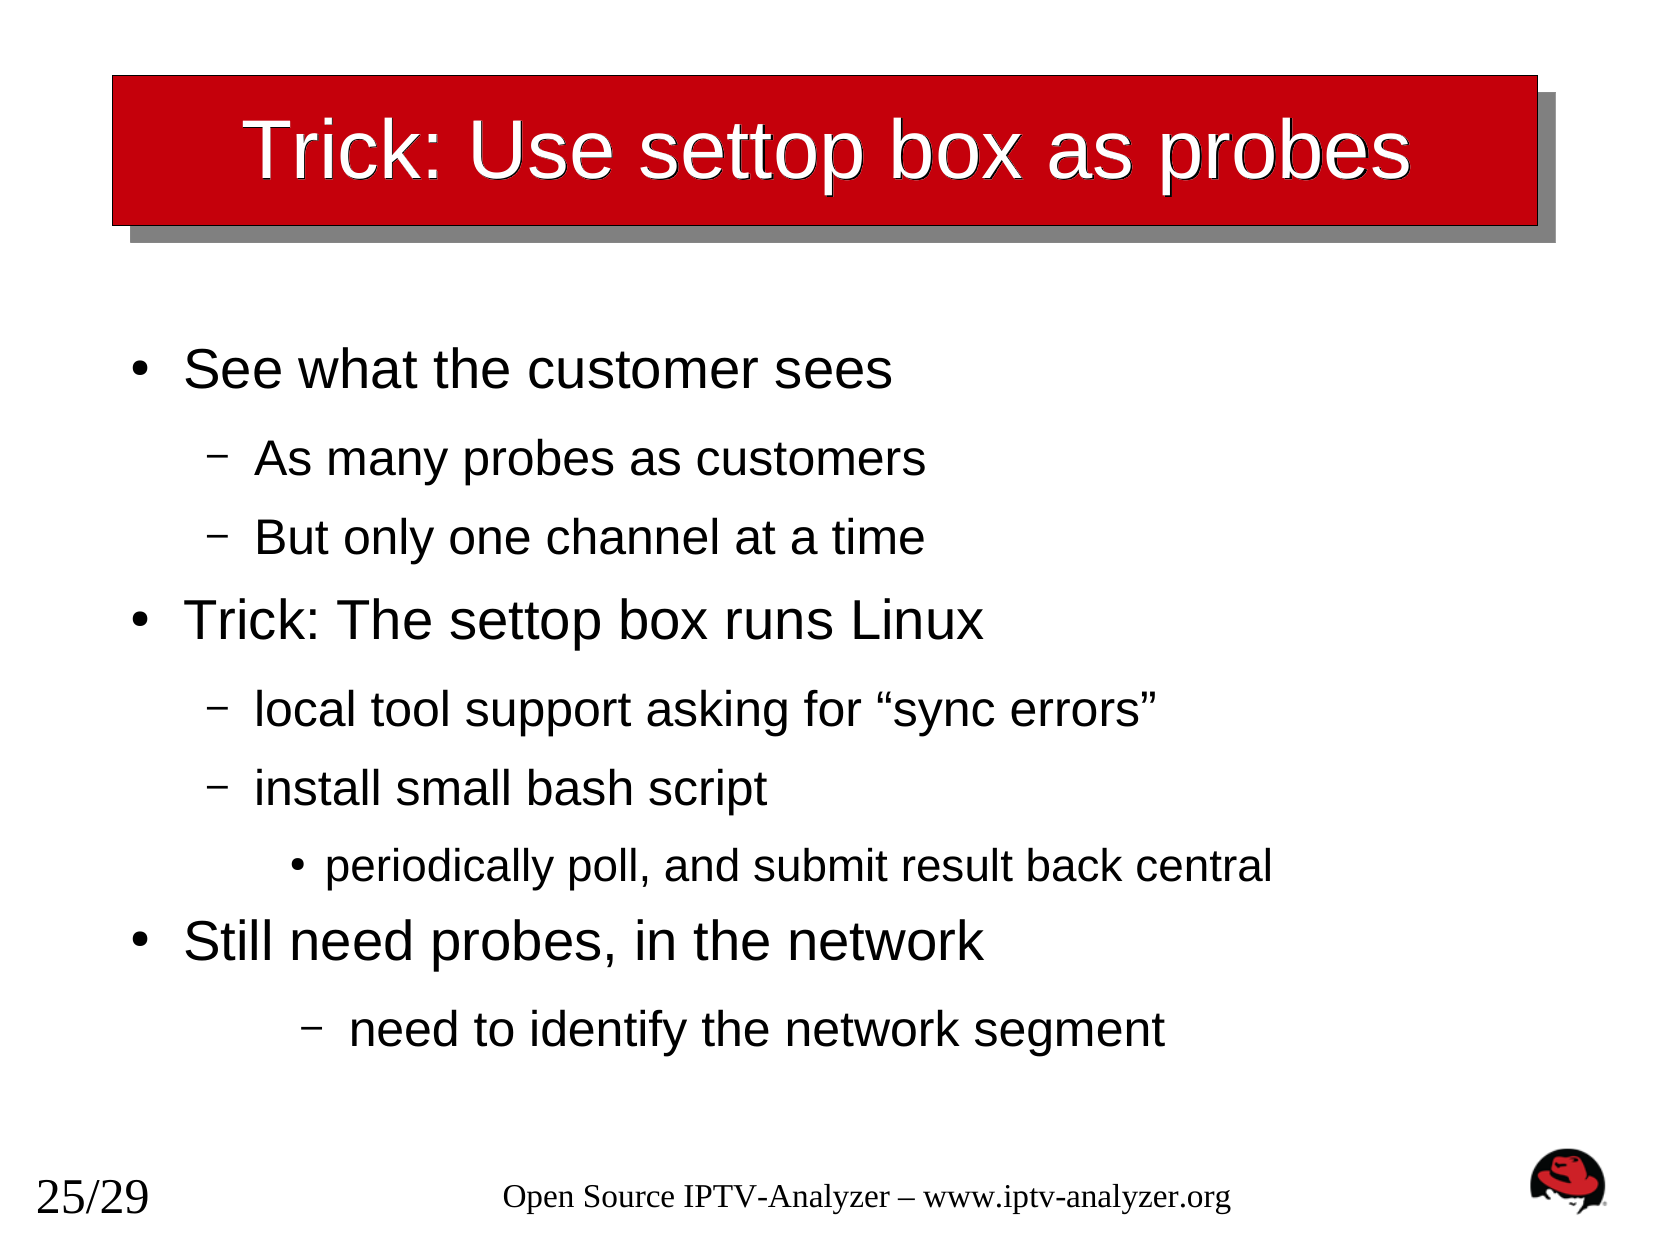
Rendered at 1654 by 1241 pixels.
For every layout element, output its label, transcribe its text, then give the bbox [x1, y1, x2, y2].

title Trick: Use settop box as probes [116, 75, 1538, 226]
list See what the customer sees As many probes as customers But only one channel at a time Trick: The settop box runs Linux local tool support asking for “sync errors” install small bash script periodically poll, and submit result back central Still need probes, in the network need to identify the network segment [112, 337, 1538, 1126]
picture [1529, 1146, 1613, 1224]
